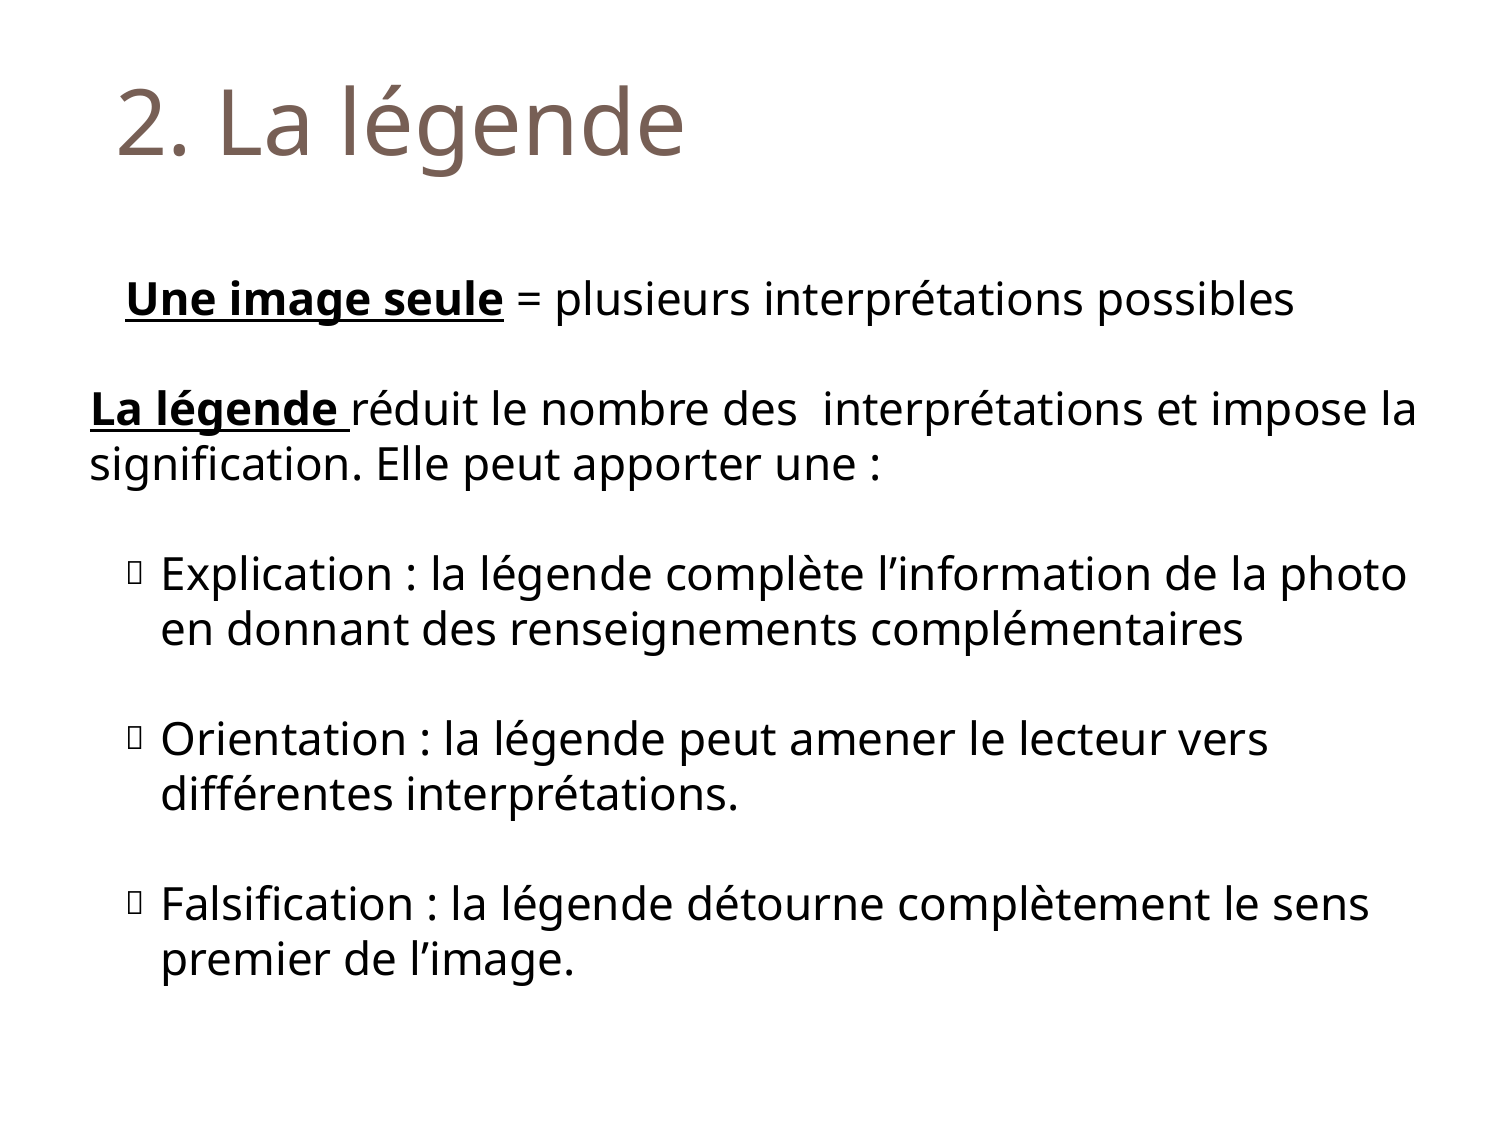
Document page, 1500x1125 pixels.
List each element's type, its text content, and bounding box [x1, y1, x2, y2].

text_box 2. La légende [100, 37, 1438, 200]
text_box Une image seule = plusieurs interprétations possibles La légende réduit le nombre des interprétations et impose la signification. Elle peut apporter une : Explication : la légende complète l’information de la photo en donnant des renseignements complémentaires Orientation : la légende peut amener le lecteur vers différentes interprétations. Falsification : la légende détourne complètement le sens premier de l’image. [75, 262, 1477, 1005]
